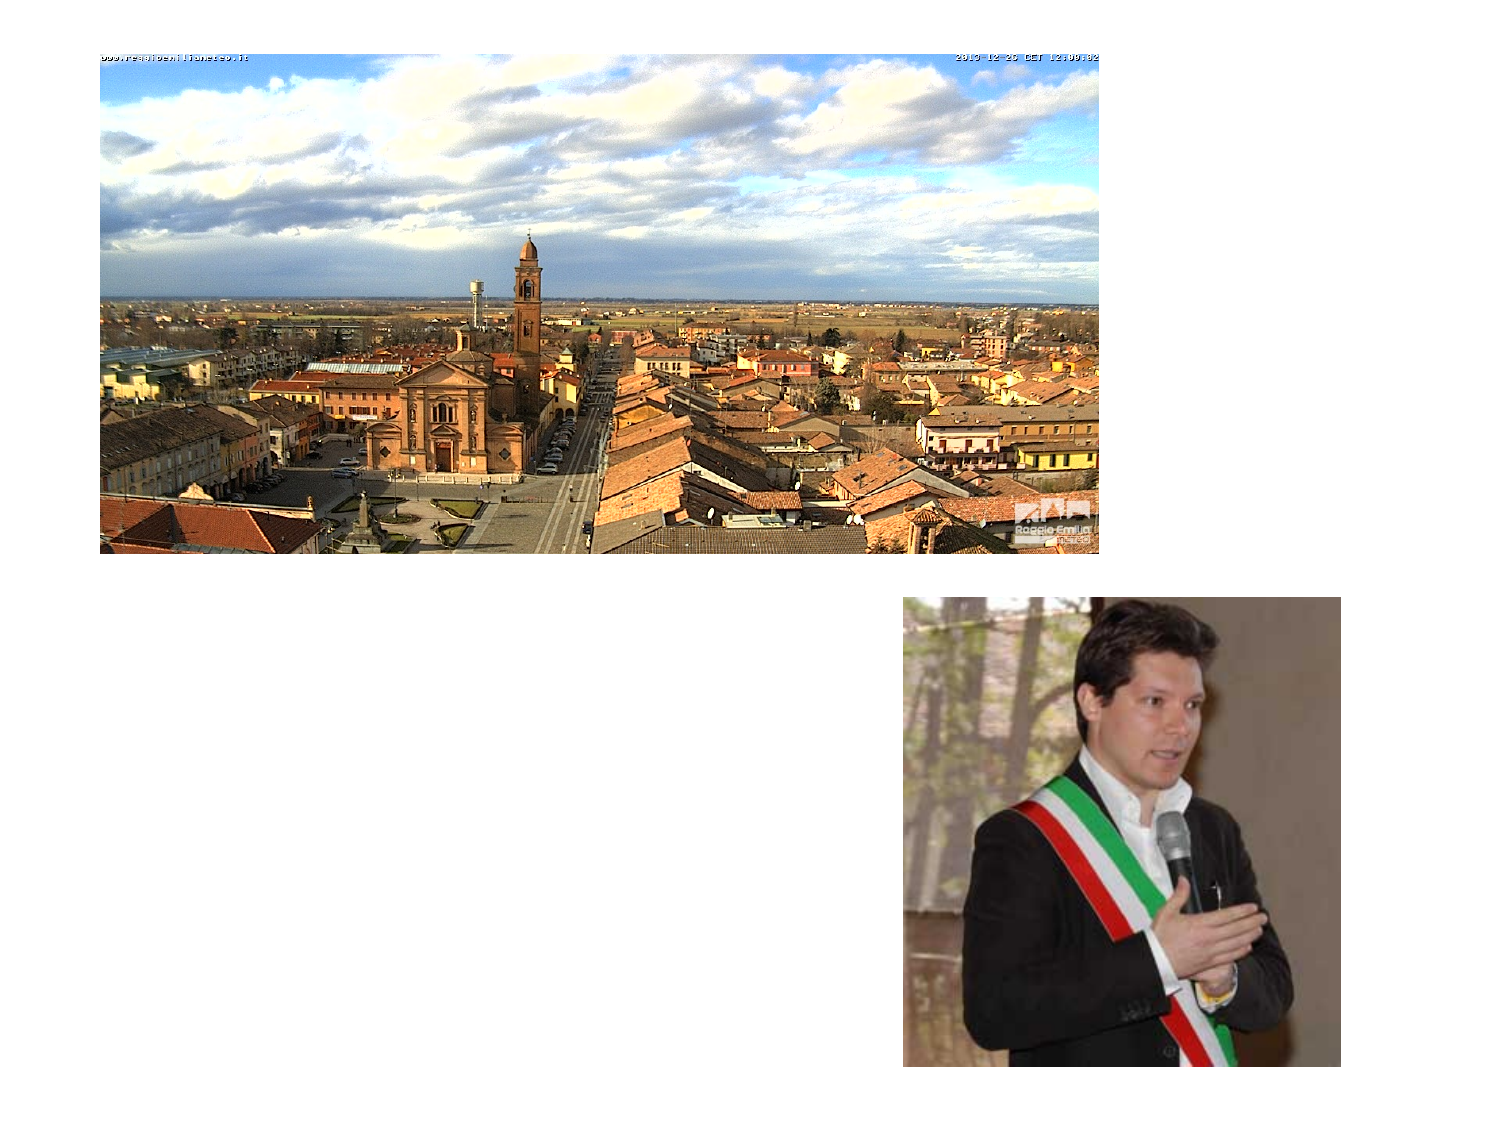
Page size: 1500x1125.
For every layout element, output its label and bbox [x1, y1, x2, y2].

picture [903, 597, 1341, 1067]
picture [100, 54, 1099, 554]
